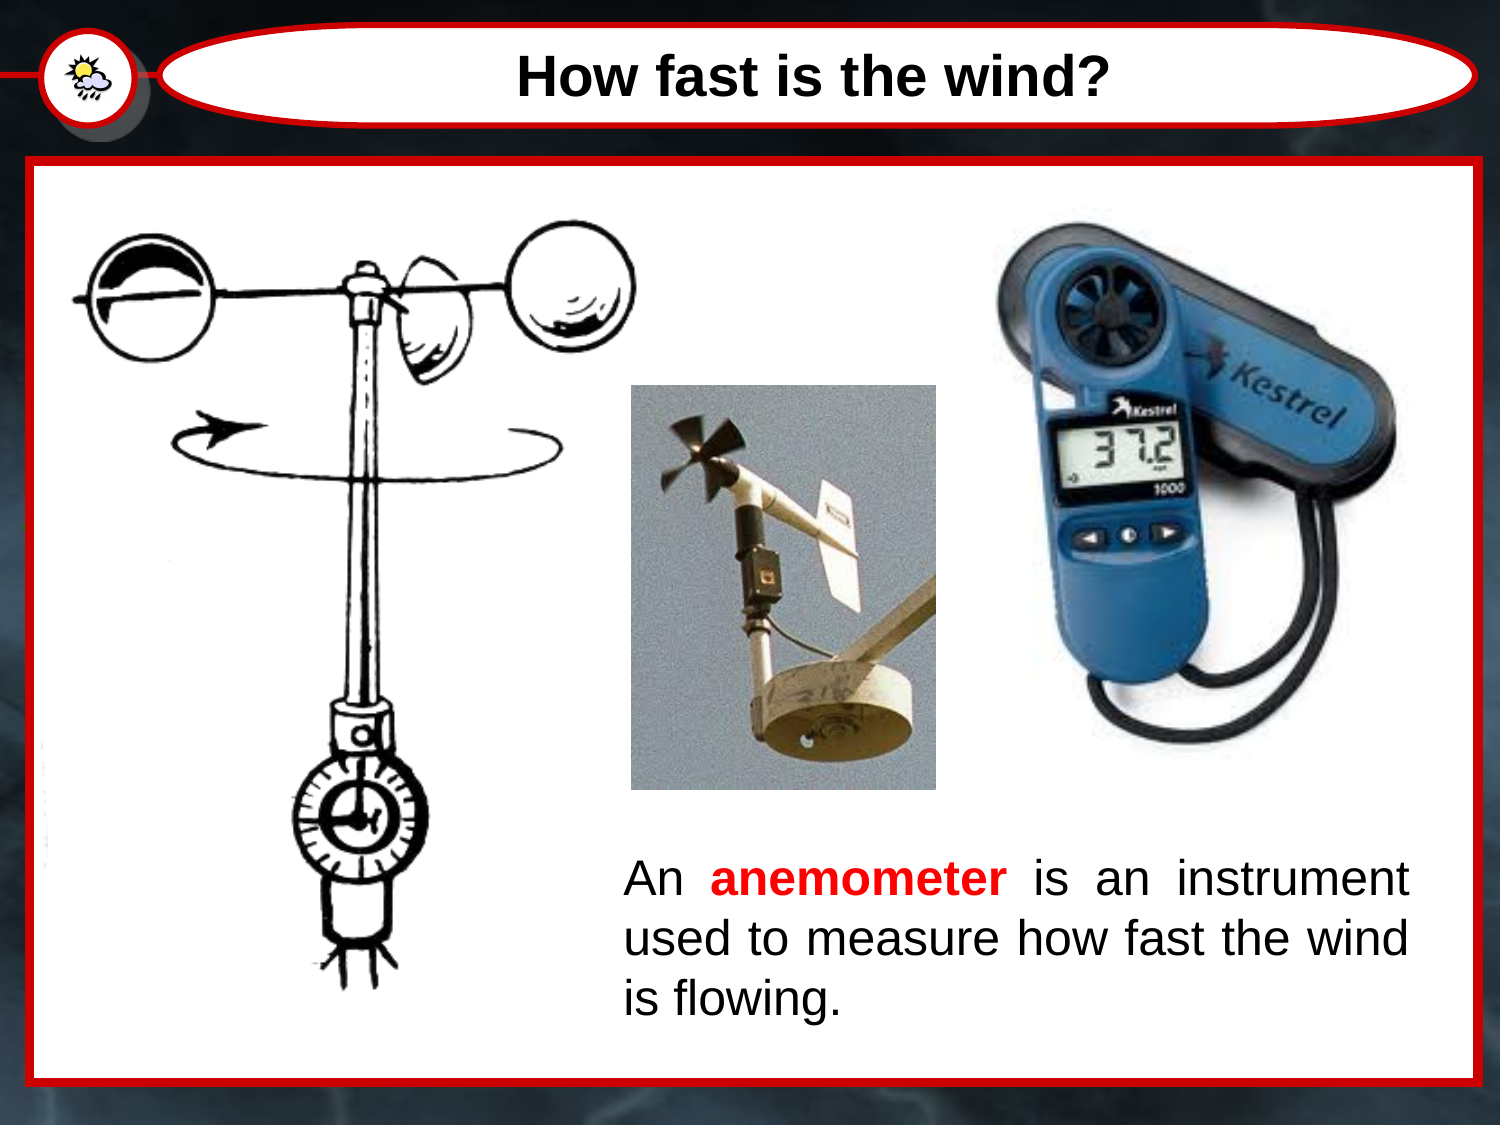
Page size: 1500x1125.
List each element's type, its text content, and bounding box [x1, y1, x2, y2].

text_box An anemometer is an instrument used to measure how fast the wind is flowing. [608, 838, 1436, 1036]
text_box How fast is the wind? [265, 31, 1364, 117]
text_box [41, 30, 135, 126]
picture [41, 187, 1471, 1071]
text_box [29, 161, 1478, 1082]
picture [64, 54, 112, 102]
text_box [159, 24, 1475, 126]
